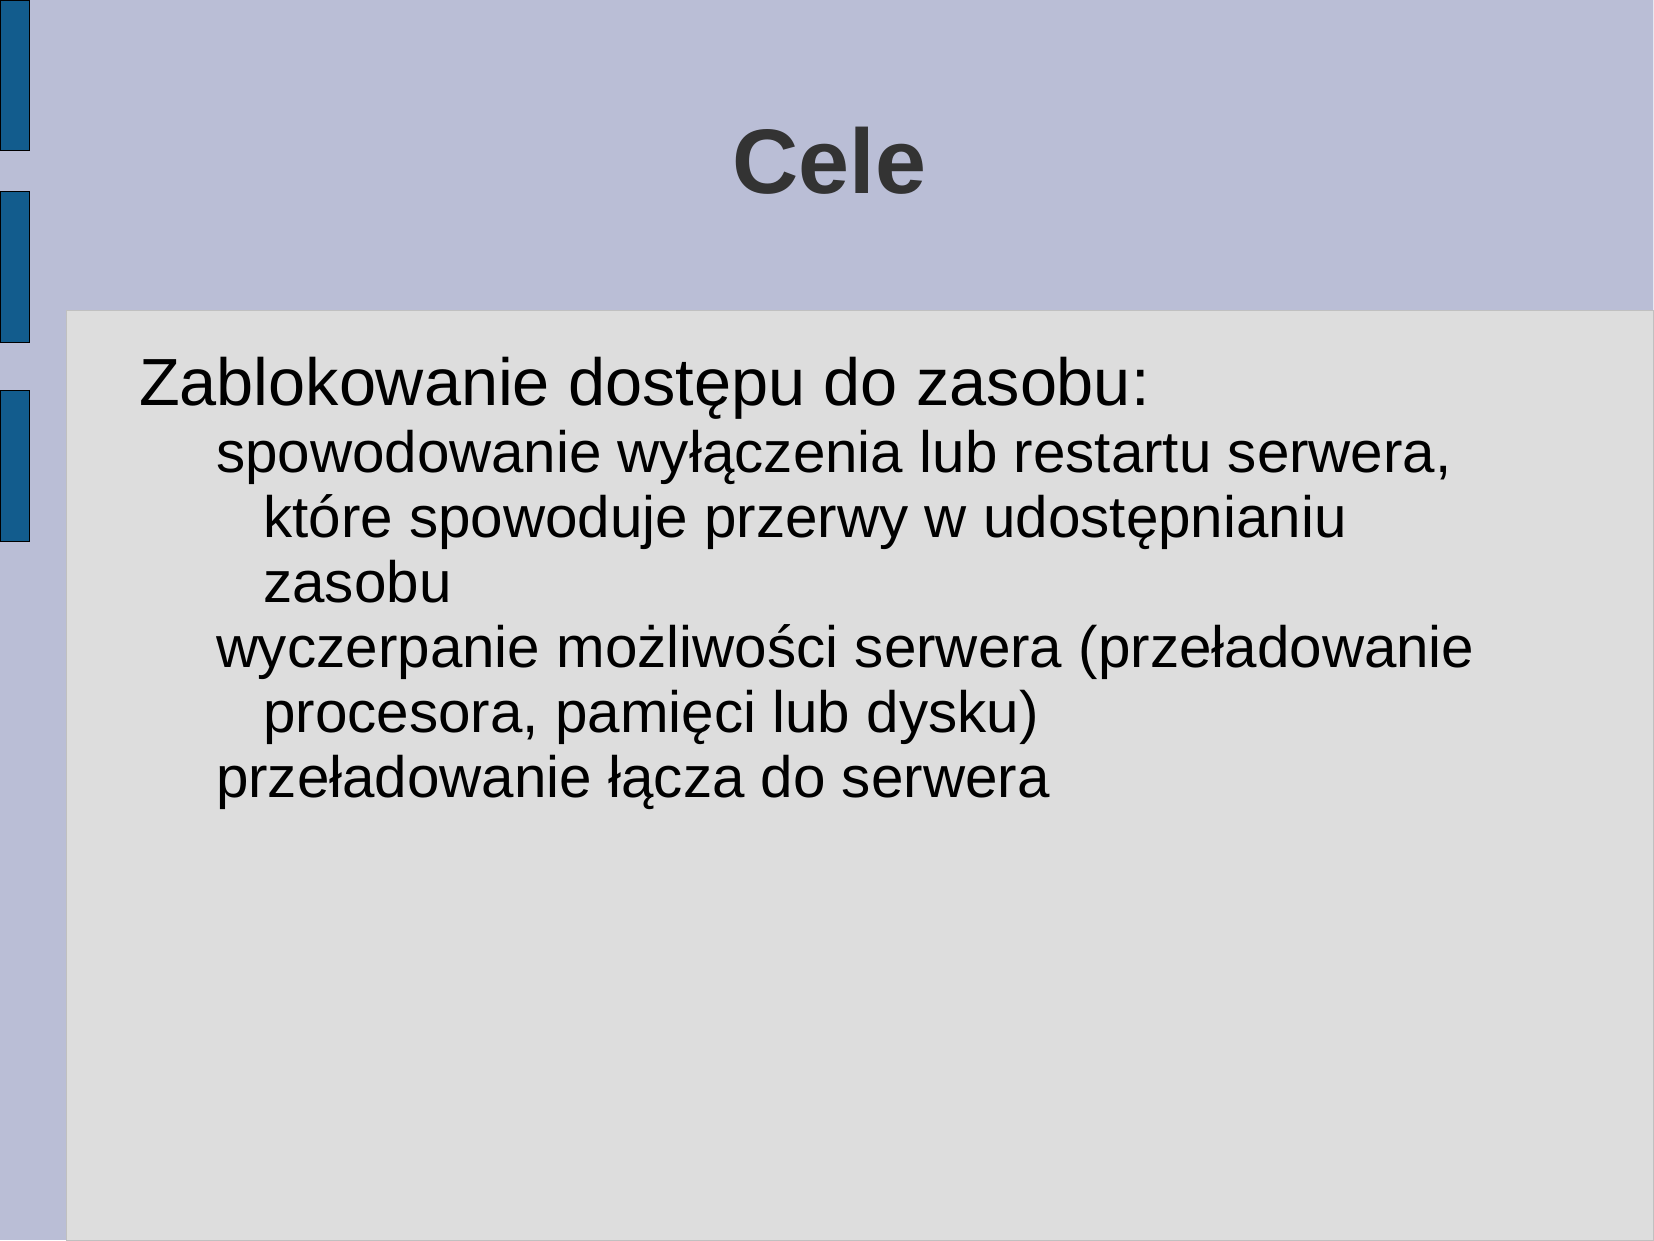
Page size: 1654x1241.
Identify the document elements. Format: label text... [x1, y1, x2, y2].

list Zablokowanie dostępu do zasobu: spowodowanie wyłączenia lub restartu serwera, które spowoduje przerwy w udostępnianiu zasobu wyczerpanie możliwości serwera (przeładowanie procesora, pamięci lub dysku) przeładowanie łącza do serwera [121, 344, 1534, 1127]
title Cele [123, 58, 1536, 266]
